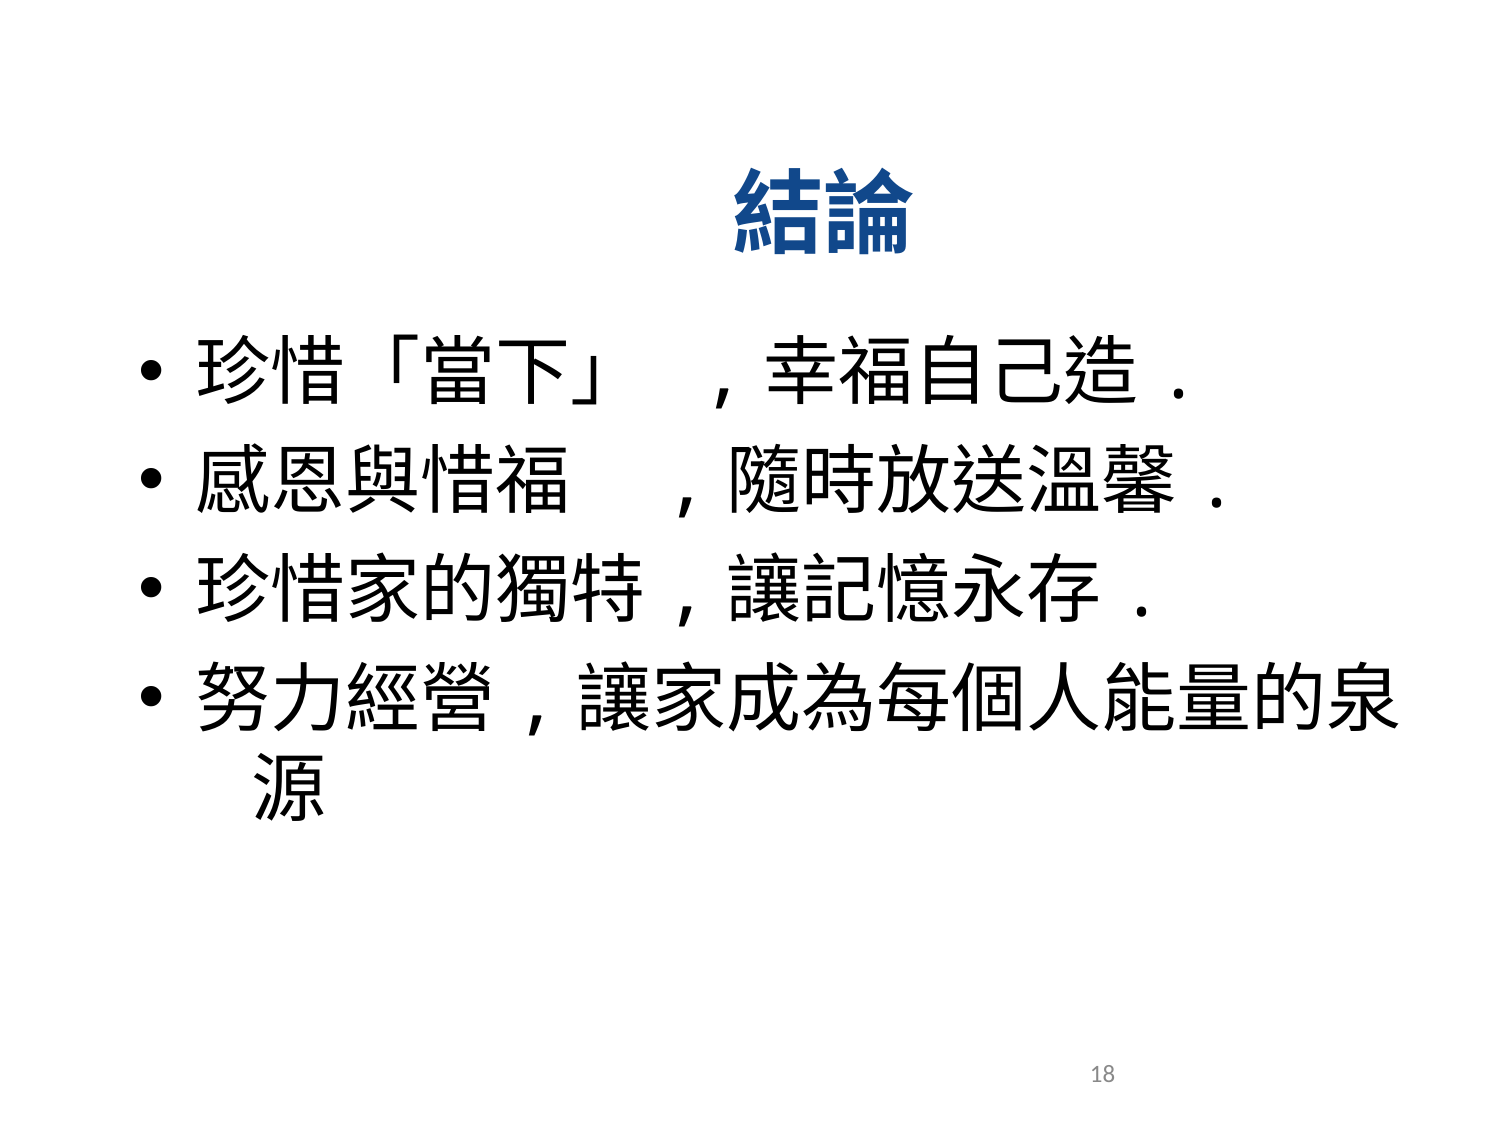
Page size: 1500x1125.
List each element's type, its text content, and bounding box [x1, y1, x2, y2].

text_box [1074, 1042, 1426, 1103]
title 結論 [222, 115, 1426, 304]
list 珍惜「當下」 ,幸福自己造. 感恩與惜福 ,隨時放送溫馨. 珍惜家的獨特,讓記憶永存. 努力經營,讓家成為每個人能量的泉源 [123, 316, 1426, 1038]
